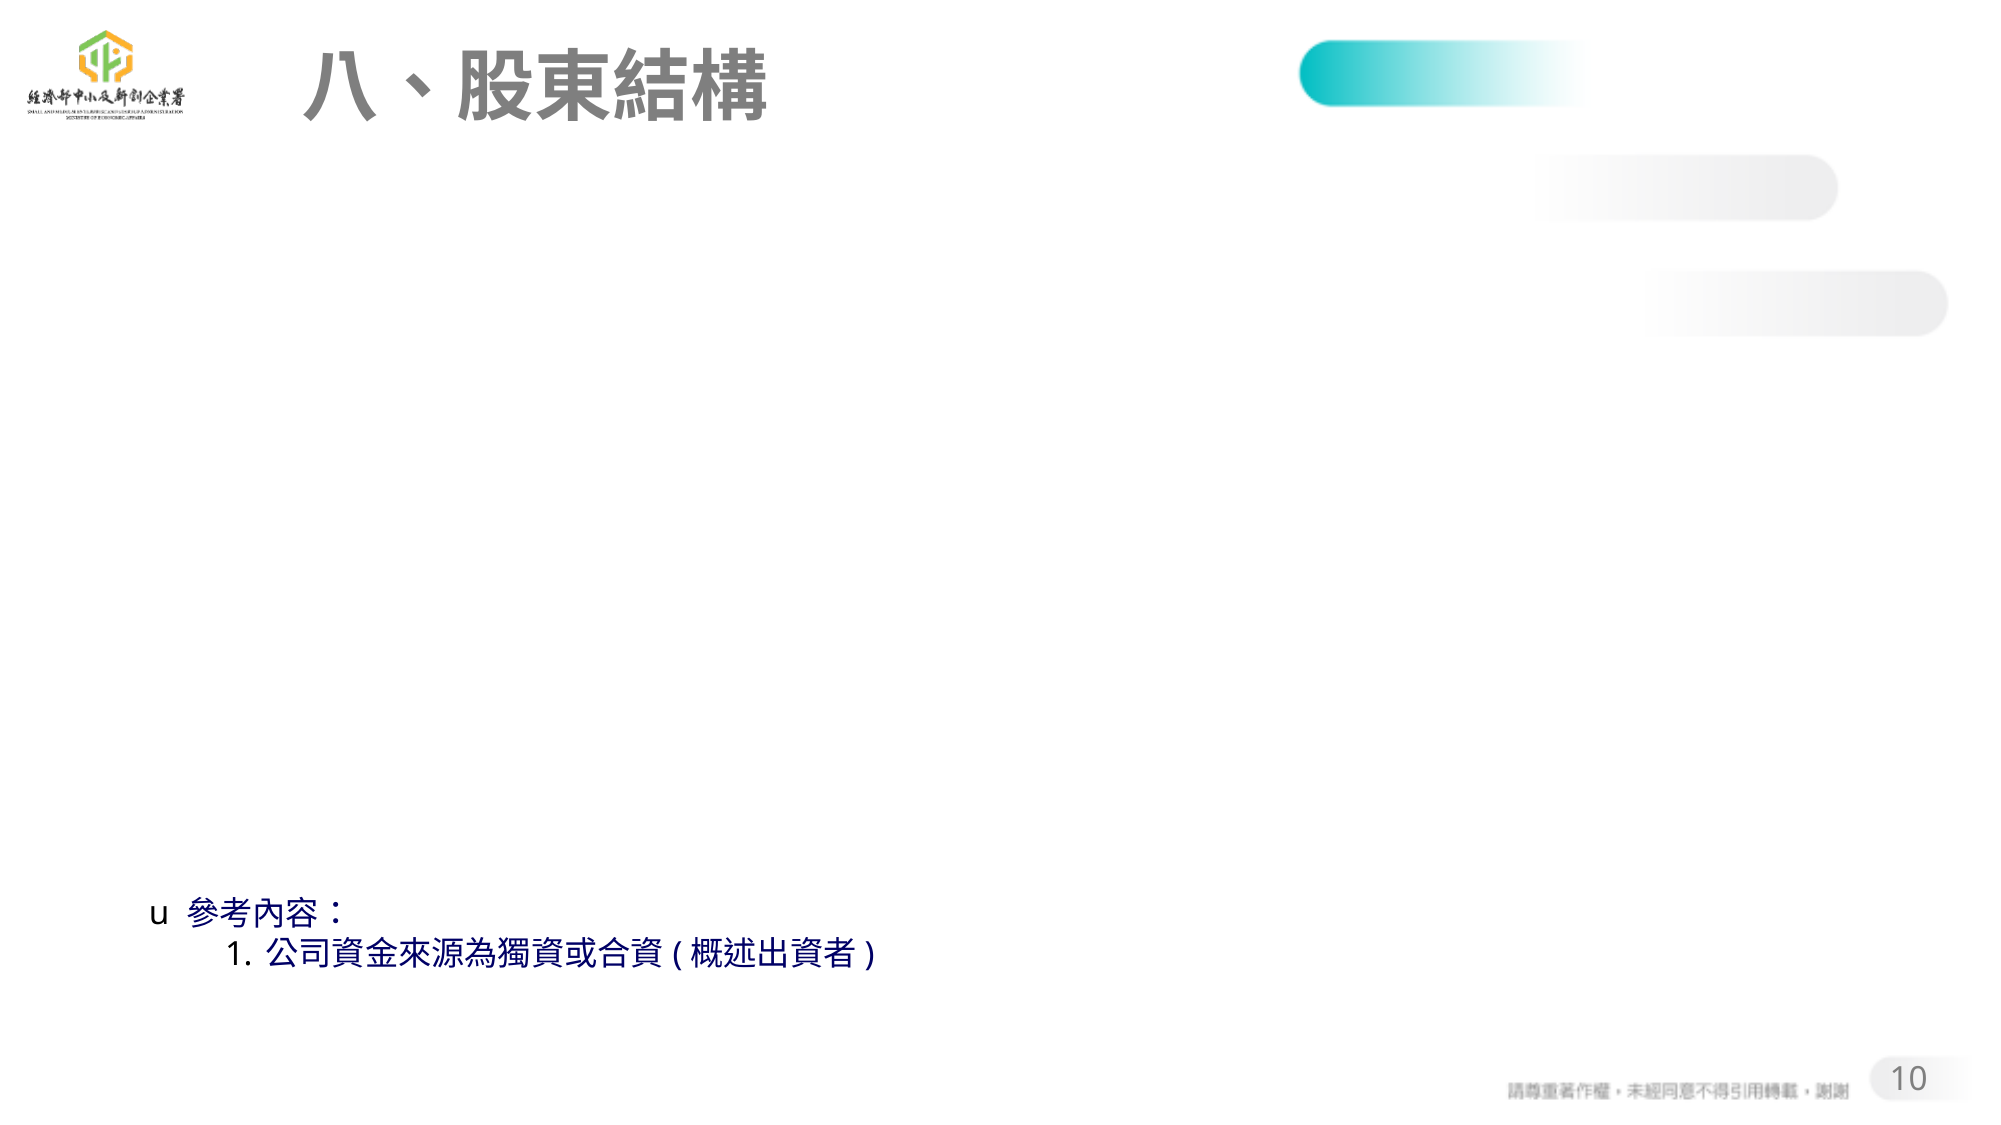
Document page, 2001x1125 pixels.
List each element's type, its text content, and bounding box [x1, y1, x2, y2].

text_box 10 [1874, 1049, 1953, 1110]
text_box 八、股東結構 [286, 28, 1347, 138]
text_box 參考內容： 公司資金來源為獨資或合資(概述出資者) [133, 884, 838, 981]
